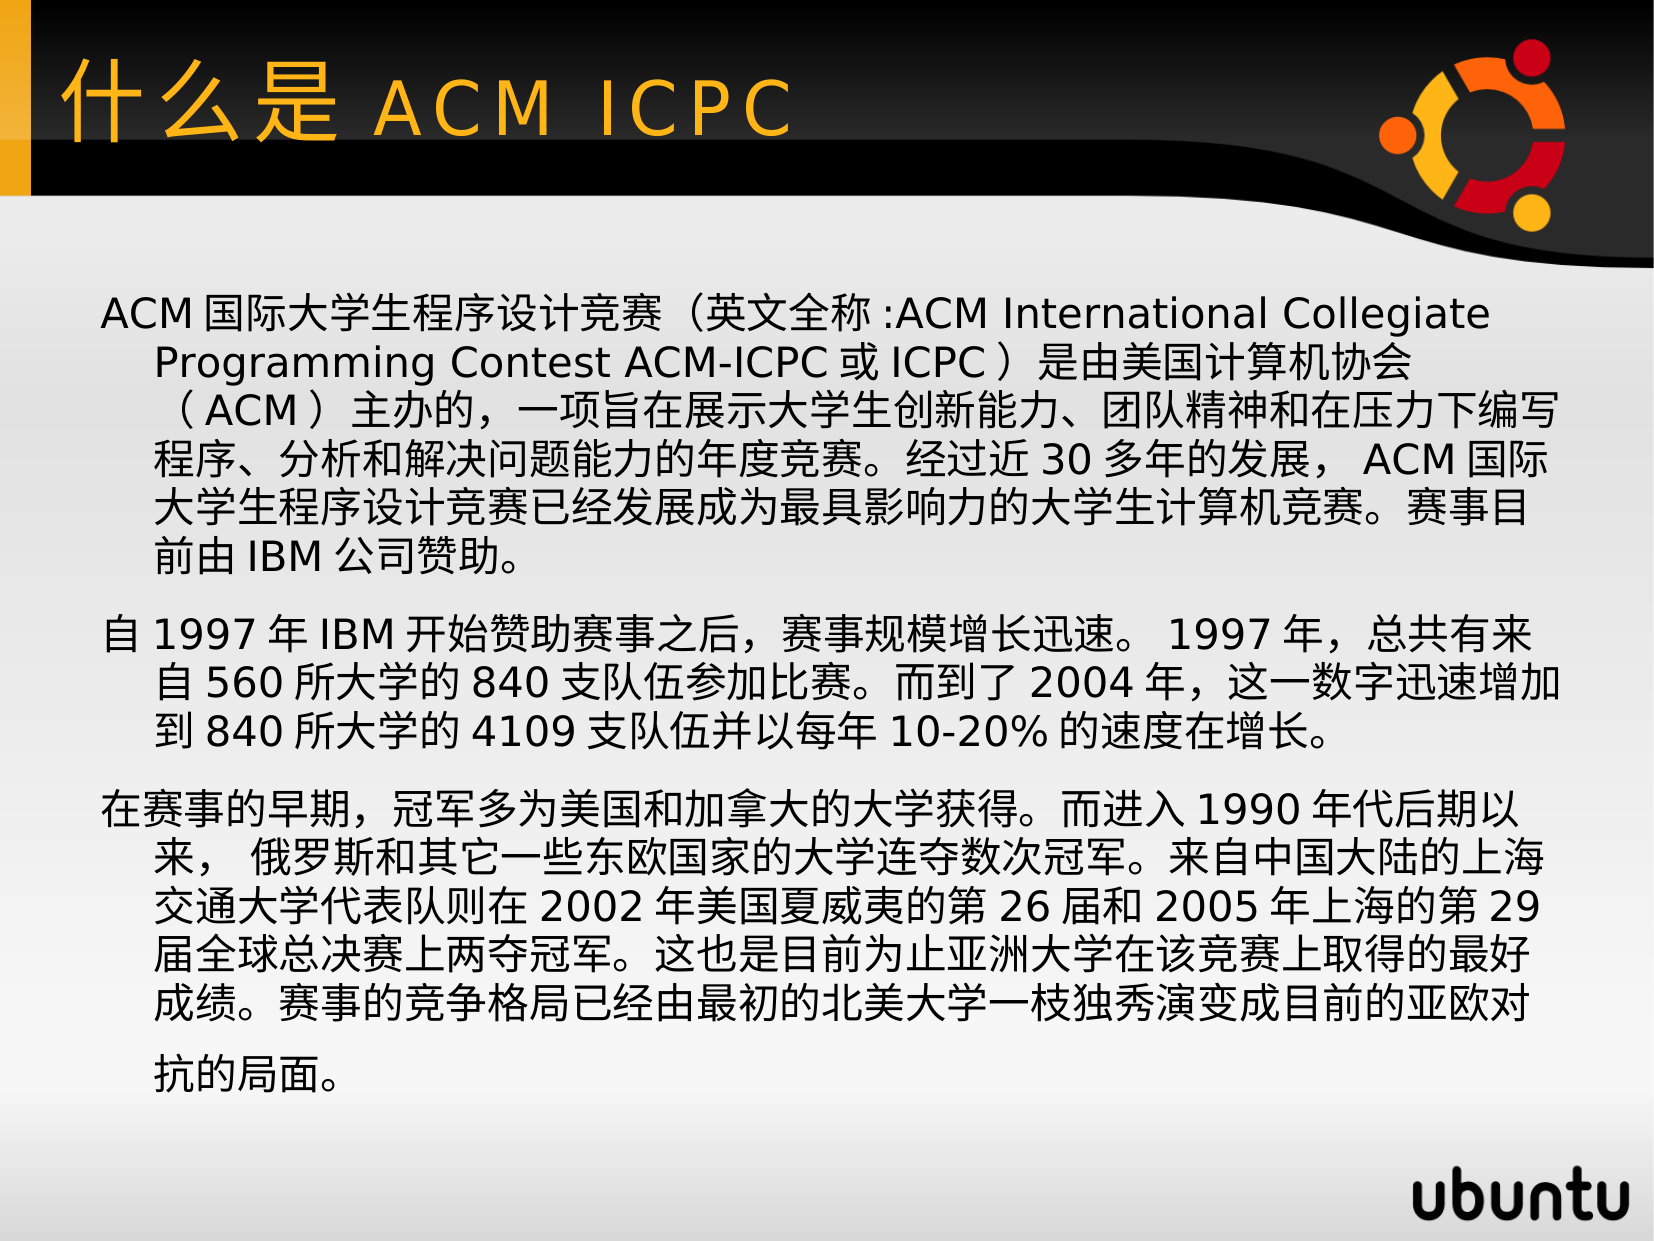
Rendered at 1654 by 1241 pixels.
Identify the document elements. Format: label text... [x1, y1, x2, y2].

list ACM国际大学生程序设计竞赛（英文全称:ACM International Collegiate Programming Contest ACM-ICPC或ICPC）是由美国计算机协会（ACM）主办的，一项旨在展示大学生创新能力、团队精神和在压力下编写程序、分析和解决问题能力的年度竞赛。经过近30多年的发展，ACM国际大学生程序设计竞赛已经发展成为最具影响力的大学生计算机竞赛。赛事目前由IBM公司赞助。 自1997年IBM开始赞助赛事之后，赛事规模增长迅速。1997年，总共有来自560所大学的840支队伍参加比赛。而到了2004年，这一数字迅速增加到840所大学的4109支队伍并以每年10-20%的速度在增长。 在赛事的早期，冠军多为美国和加拿大的大学获得。而进入1990年代后期以来， 俄罗斯和其它一些东欧国家的大学连夺数次冠军。来自中国大陆的上海交通大学代表队则在2002年美国夏威夷的第26届和2005年上海的第29届全球总决赛上两夺冠军。这也是目前为止亚洲大学在该竞赛上取得的最好成绩。赛事的竞争格局已经由最初的北美大学一枝独秀演变成目前的亚欧对抗的局面。 [82, 290, 1571, 1106]
title 什么是ACM ICPC [59, 36, 1270, 171]
picture [0, 0, 1654, 1241]
